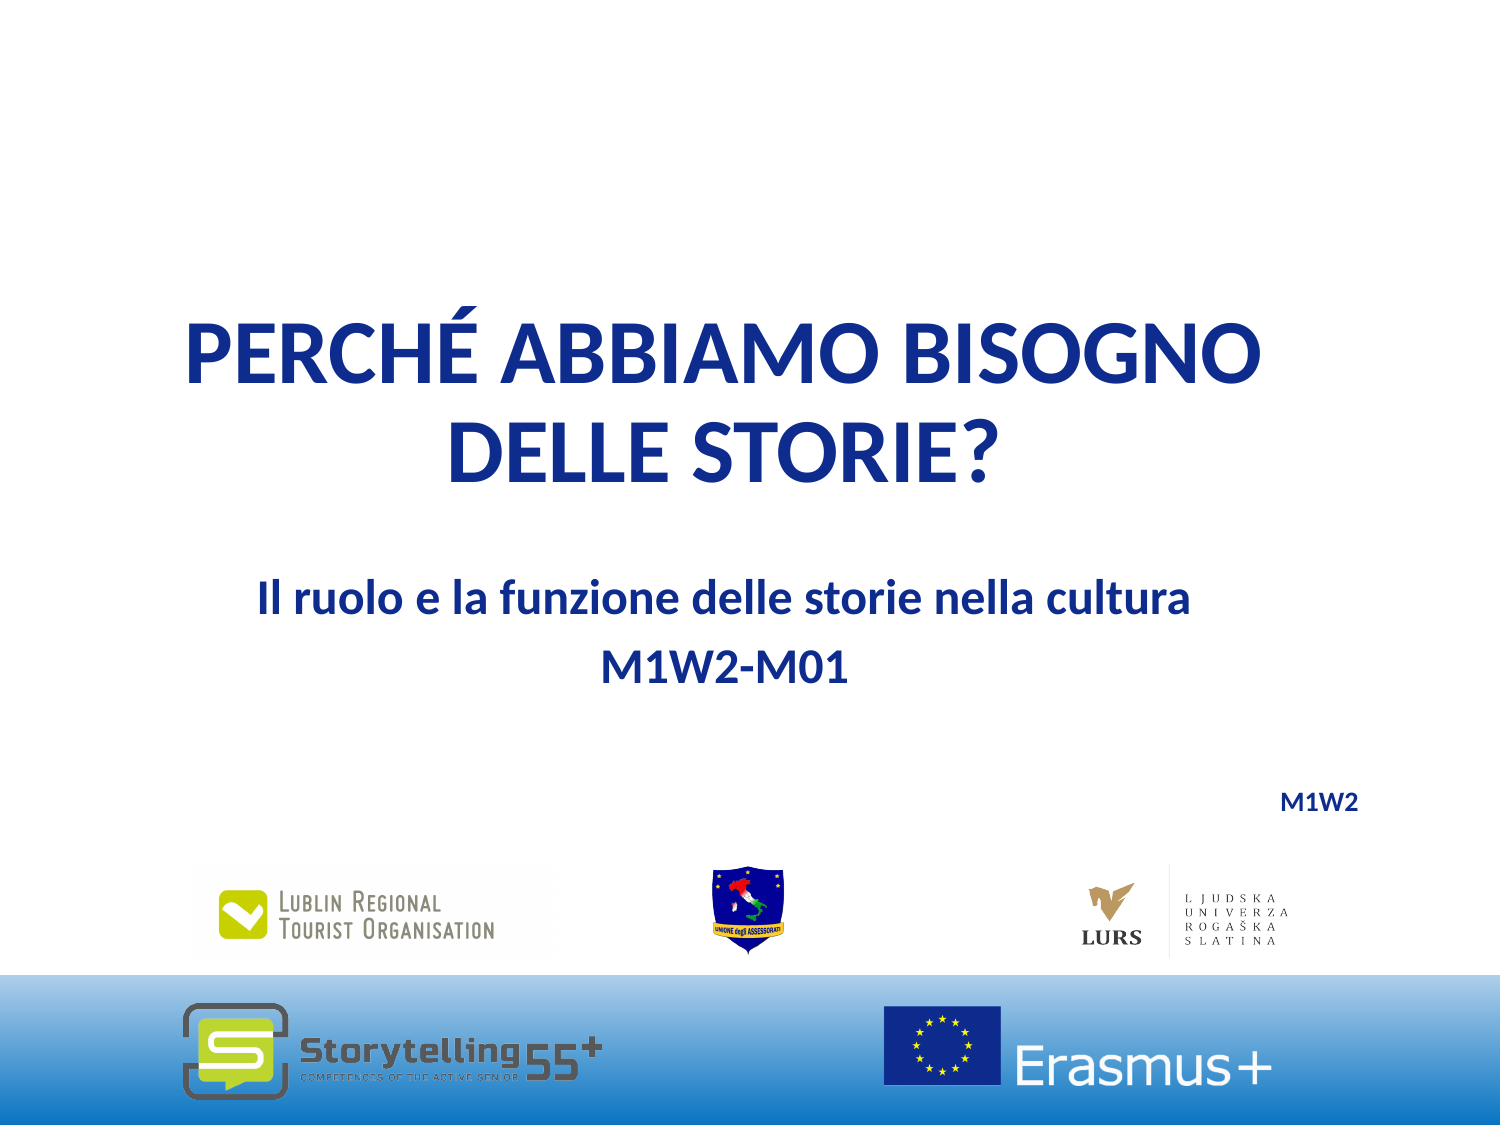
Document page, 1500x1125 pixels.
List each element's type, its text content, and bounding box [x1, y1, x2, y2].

picture [192, 863, 559, 966]
title PERCHÉ ABBIAMO BISOGNO DELLE STORIE? [162, 296, 1288, 487]
picture [183, 1004, 602, 1100]
picture [1082, 864, 1288, 958]
subtitle Il ruolo e la funzione delle storie nella cultura M1W2-M01 [127, 568, 1322, 708]
picture [861, 983, 1294, 1108]
text_box [0, 857, 1500, 1125]
text_box M1W2 [1172, 777, 1467, 823]
picture [698, 861, 802, 959]
